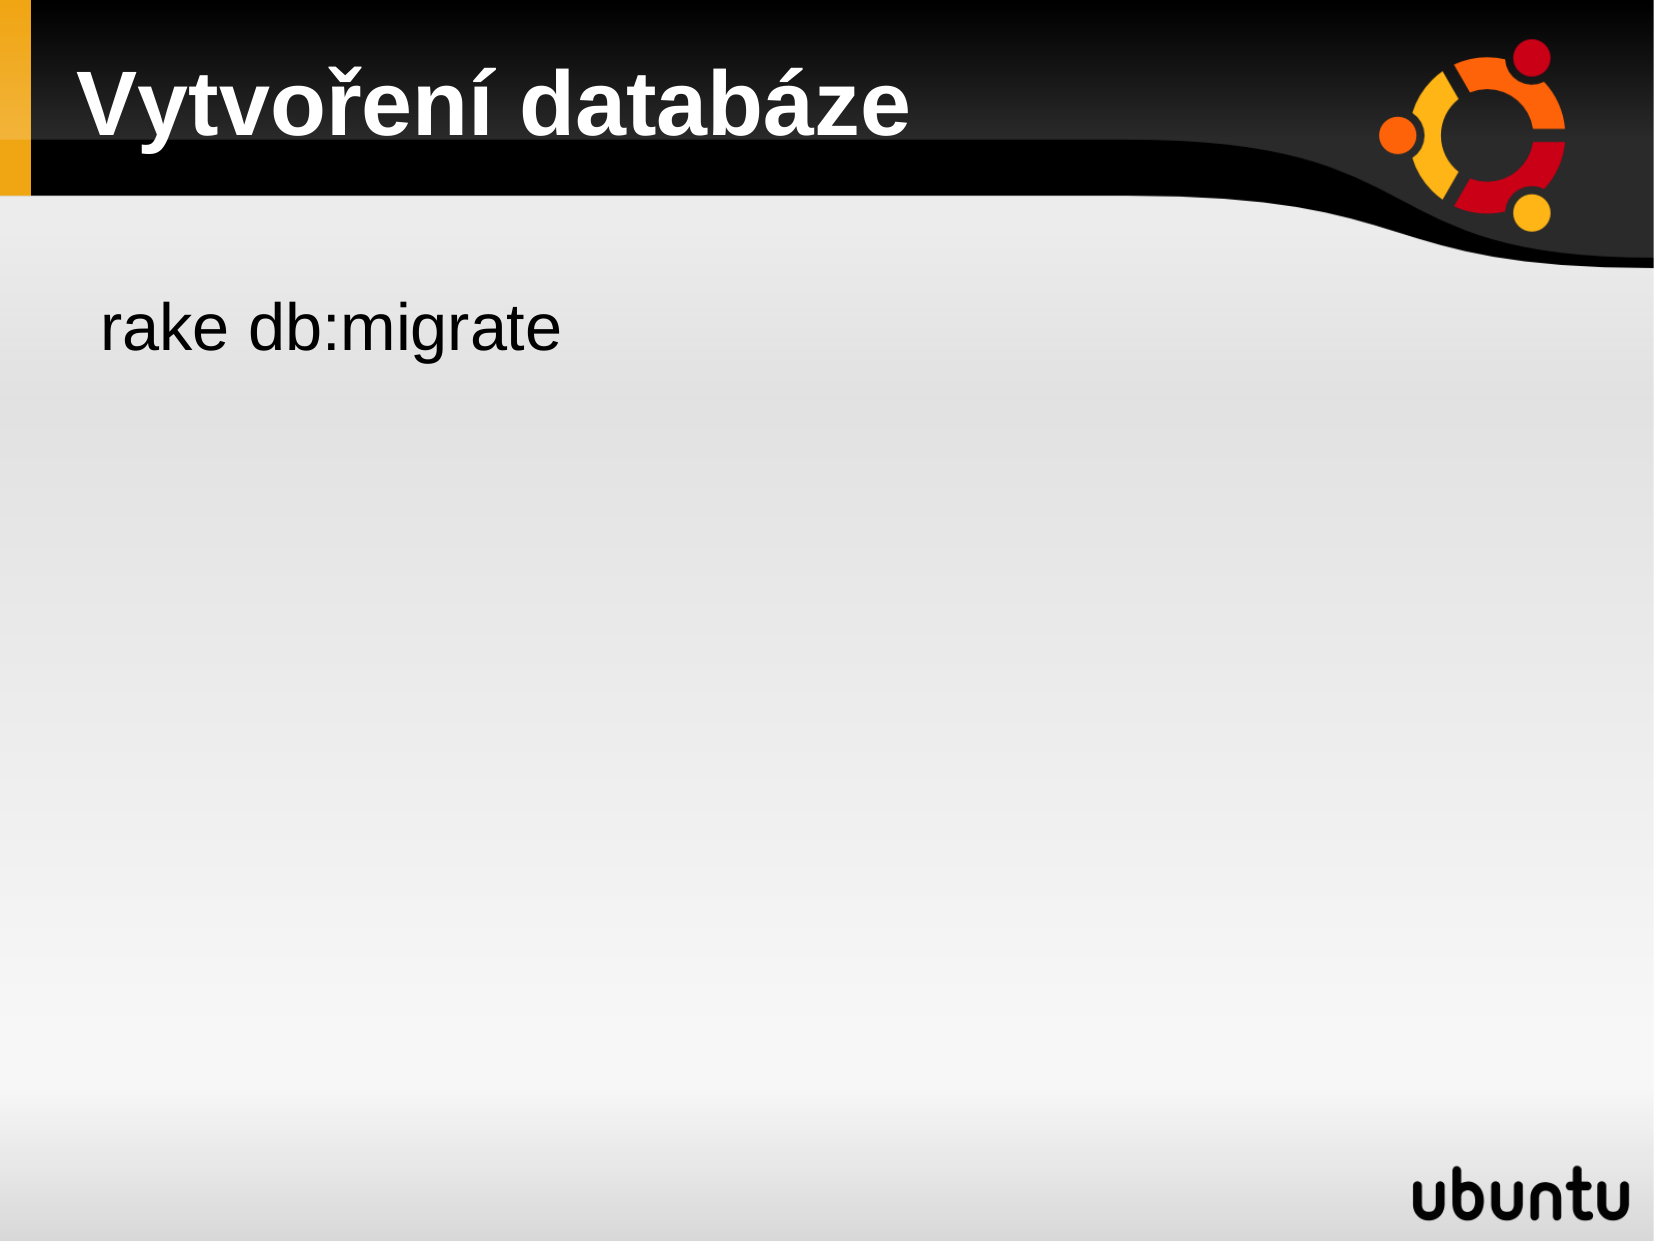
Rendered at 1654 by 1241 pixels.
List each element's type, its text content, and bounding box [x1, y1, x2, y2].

title Vytvoření databáze [76, 0, 1565, 208]
list rake db:migrate [82, 290, 1571, 1109]
picture [0, 0, 1654, 1241]
